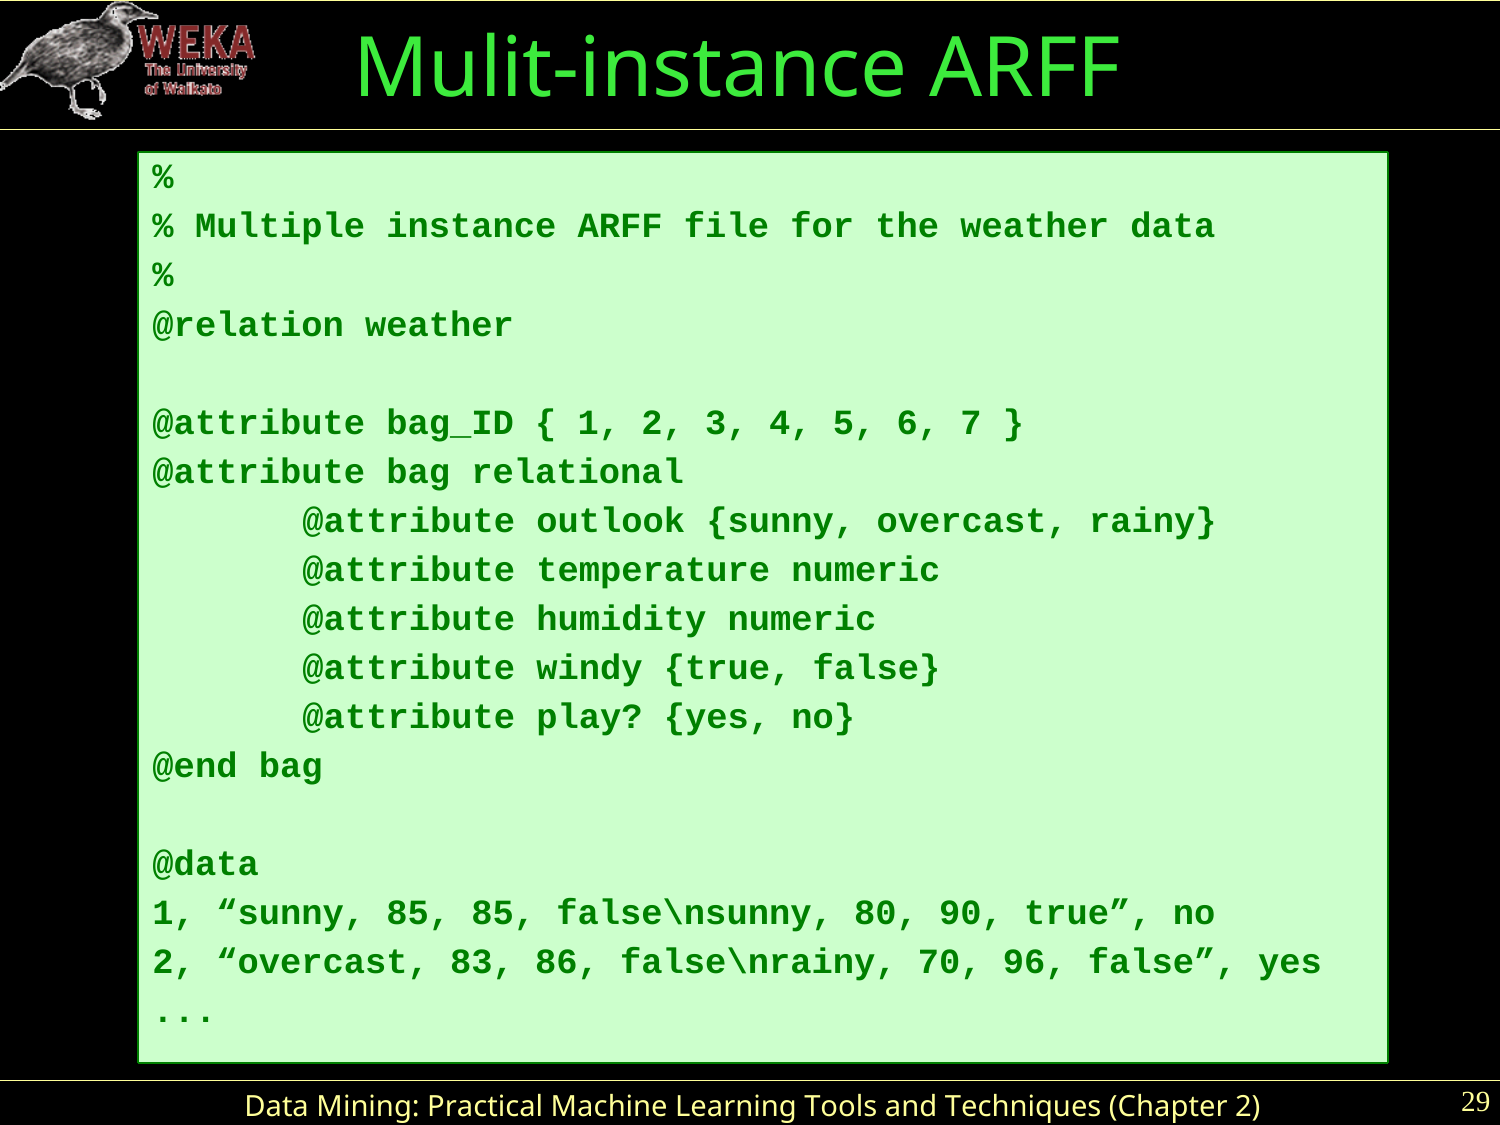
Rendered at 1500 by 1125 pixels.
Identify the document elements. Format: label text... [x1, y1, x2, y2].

picture [0, 1, 266, 129]
text_box % % Multiple instance ARFF file for the weather data % @relation weather @attribute bag_ID { 1, 2, 3, 4, 5, 6, 7 } @attribute bag relational @attribute outlook {sunny, overcast, rainy} @attribute temperature numeric @attribute humidity numeric @attribute windy {true, false} @attribute play? {yes, no} @end bag @data 1, “sunny, 85, 85, false\nsunny, 80, 90, true”, no 2, “overcast, 83, 86, false\nrainy, 70, 96, false”, yes ... [139, 153, 1387, 1062]
title Mulit-instance ARFF [353, 0, 1429, 159]
